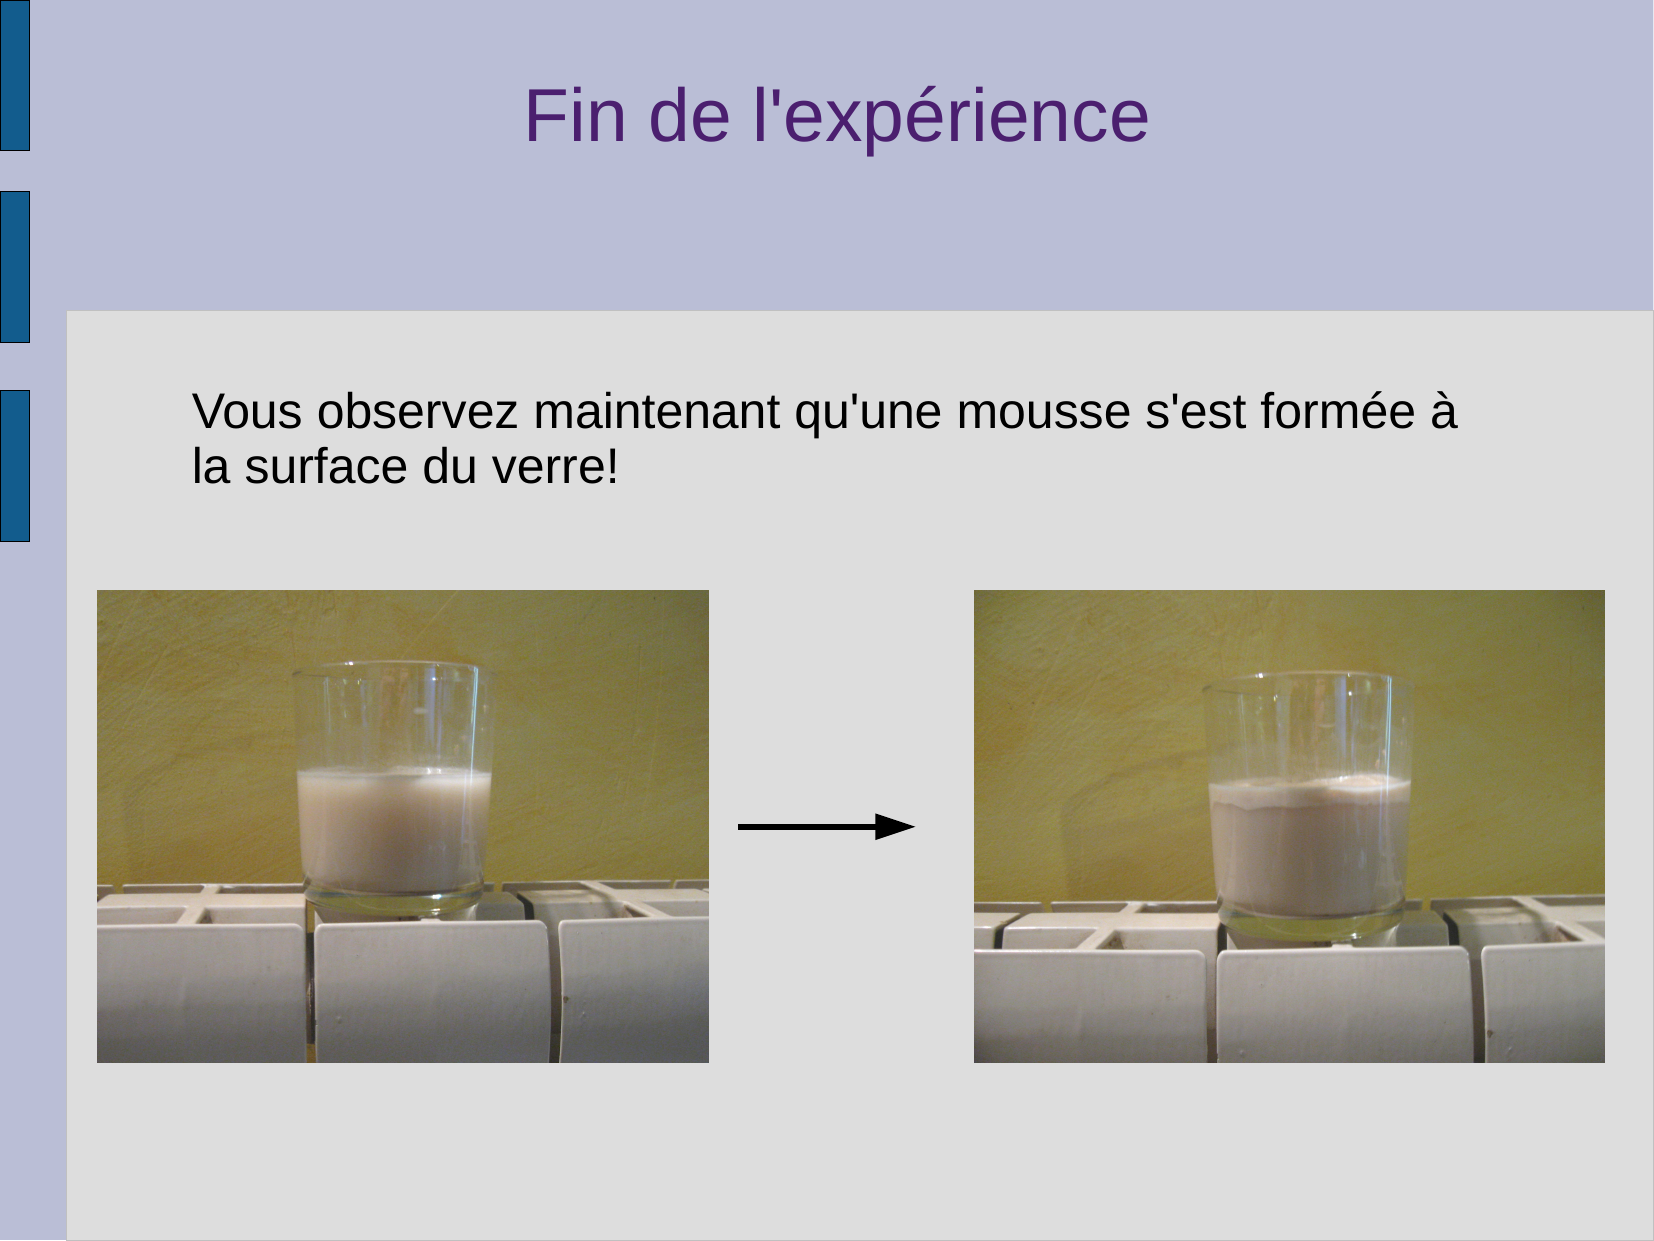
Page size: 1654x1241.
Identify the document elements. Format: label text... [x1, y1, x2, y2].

text_box Fin de l'expérience [468, 66, 1207, 166]
text_box Vous observez maintenant qu'une mousse s'est formée à la surface du verre! [177, 375, 1477, 502]
picture [97, 590, 709, 1063]
picture [974, 590, 1605, 1063]
